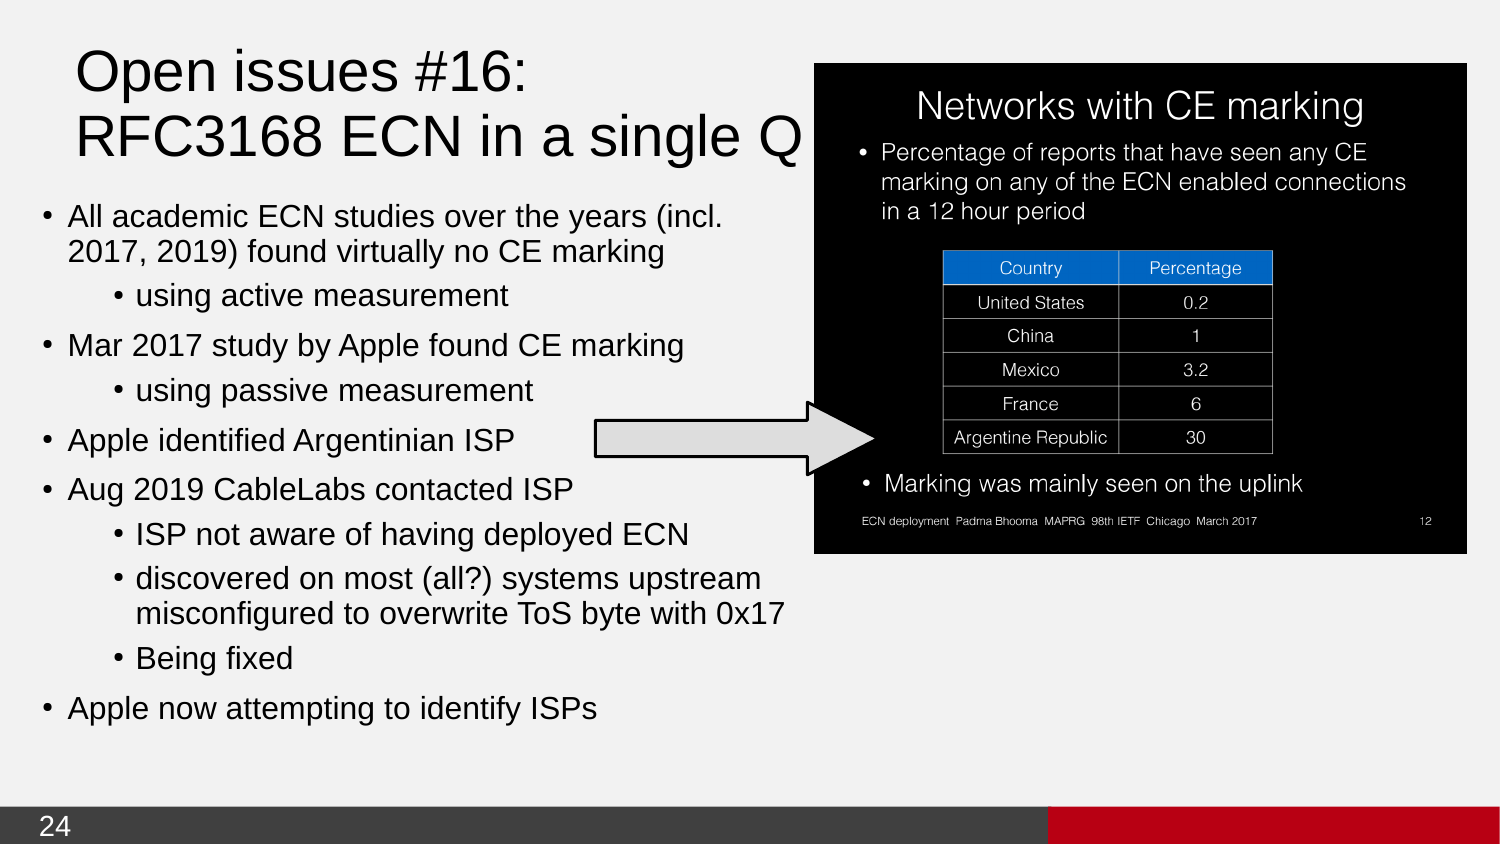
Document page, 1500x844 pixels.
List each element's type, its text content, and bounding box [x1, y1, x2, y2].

picture [814, 63, 1467, 554]
title Open issues #16: RFC3168 ECN in a single Q [75, 33, 1425, 175]
text_box [595, 402, 879, 475]
list All academic ECN studies over the years (incl. 2017, 2019) found virtually no CE marking using active measurement Mar 2017 study by Apple found CE marking using passive measurement Apple identified Argentinian ISP Aug 2019 CableLabs contacted ISP ISP not aware of having deployed ECN discovered on most (all?) systems upstream misconfigured to overwrite ToS byte with 0x17 Being fixed Apple now attempting to identify ISPs [33, 198, 793, 768]
